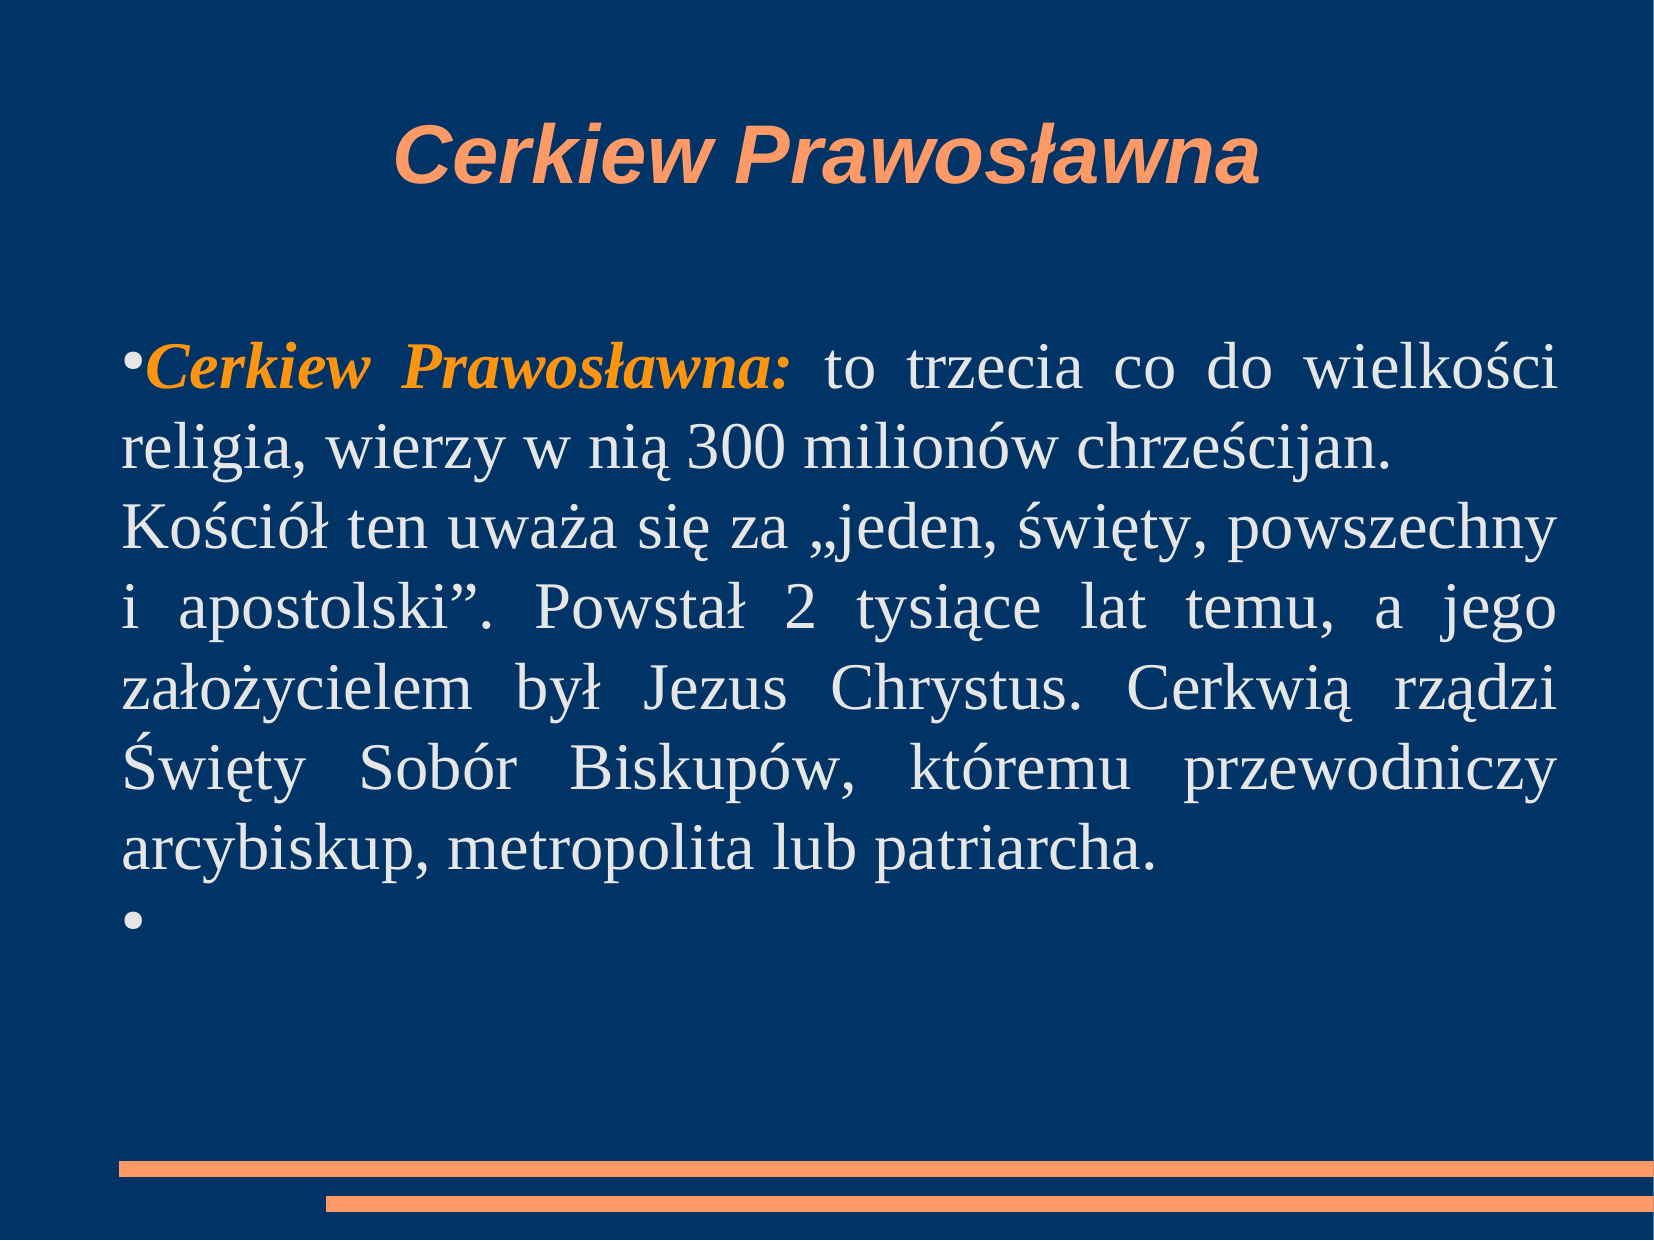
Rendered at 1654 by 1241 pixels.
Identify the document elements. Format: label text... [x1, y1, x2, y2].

title Cerkiew Prawosławna [121, 99, 1534, 201]
list Cerkiew Prawosławna: to trzecia co do wielkości religia, wierzy w nią 300 milionów chrześcijan. Kościół ten uważa się za „jeden, święty, powszechny i apostolski”. Powstał 2 tysiące lat temu, a jego założycielem był Jezus Chrystus. Cerkwią rządzi Święty Sobór Biskupów, któremu przewodniczy arcybiskup, metropolita lub patriarcha. [121, 322, 1561, 1132]
